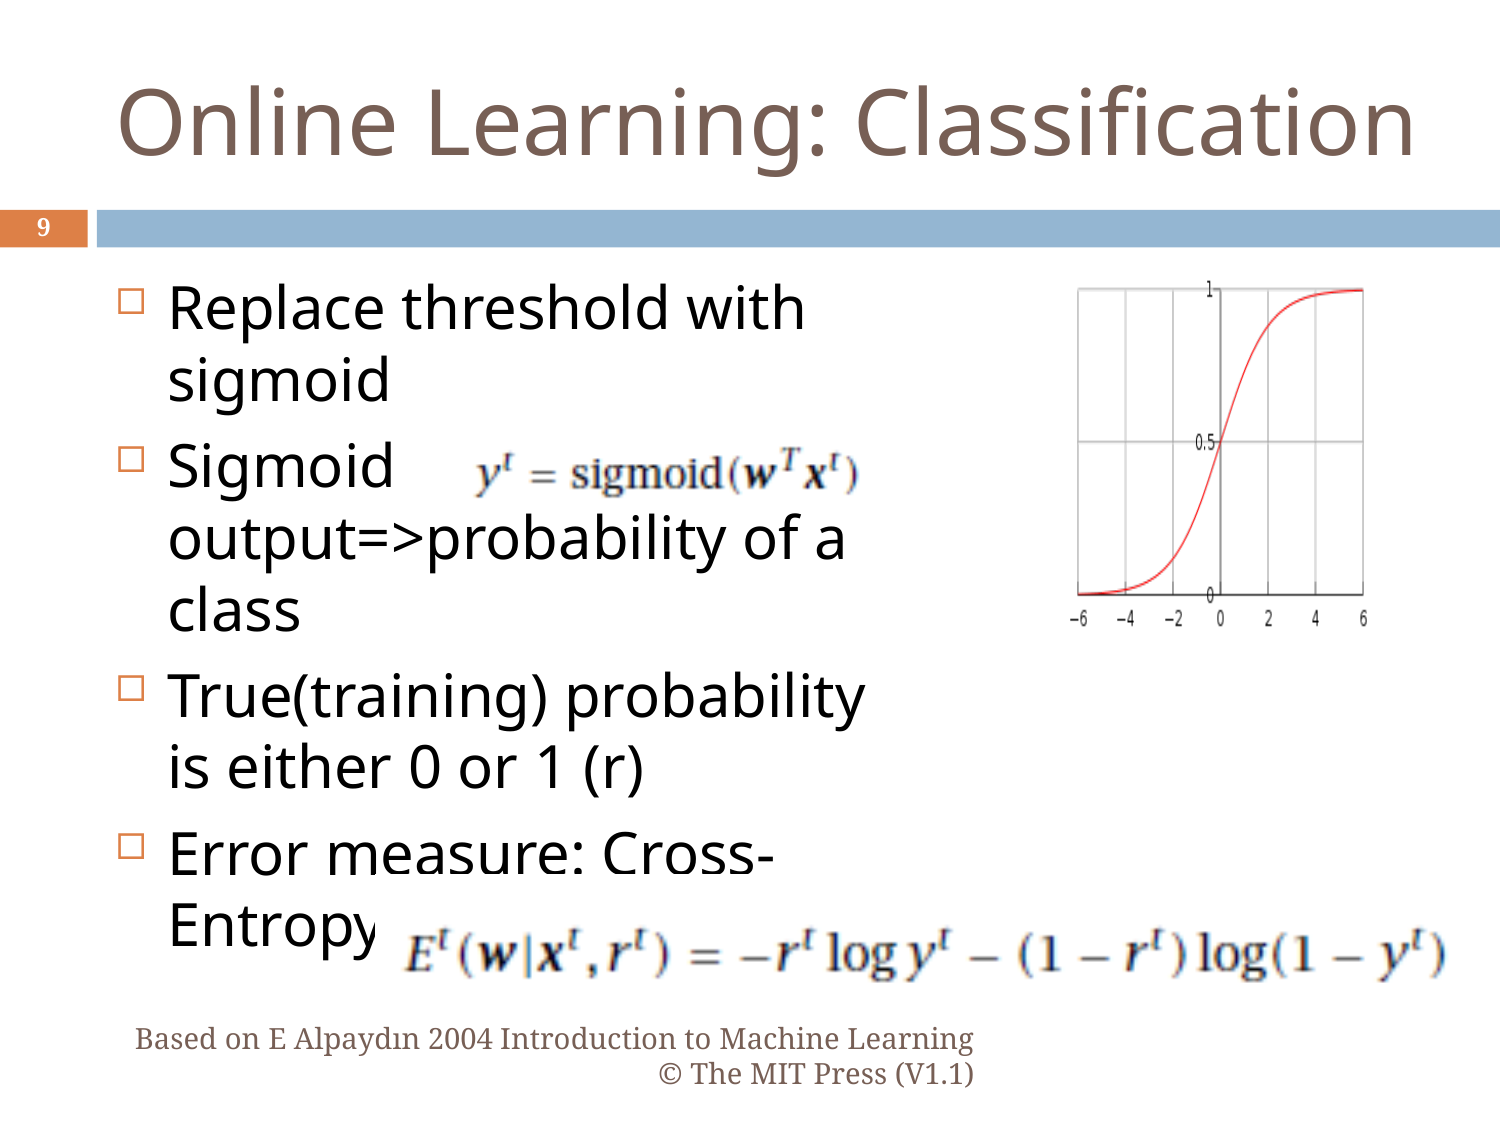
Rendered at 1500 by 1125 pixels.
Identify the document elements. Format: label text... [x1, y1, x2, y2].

list Replace threshold with sigmoid Sigmoid output=>probability of a class True(training) probability is either 0 or 1 (r) Error measure: Cross-Entropy [100, 262, 939, 974]
picture [375, 874, 1494, 1026]
text_box <number> [0, 208, 88, 249]
title Online Learning: Classification [100, 1, 1438, 237]
text_box Based on E Alpaydın 2004 Introduction to Machine Learning © The MIT Press (V1.1) [99, 1025, 990, 1085]
picture [1057, 267, 1384, 646]
